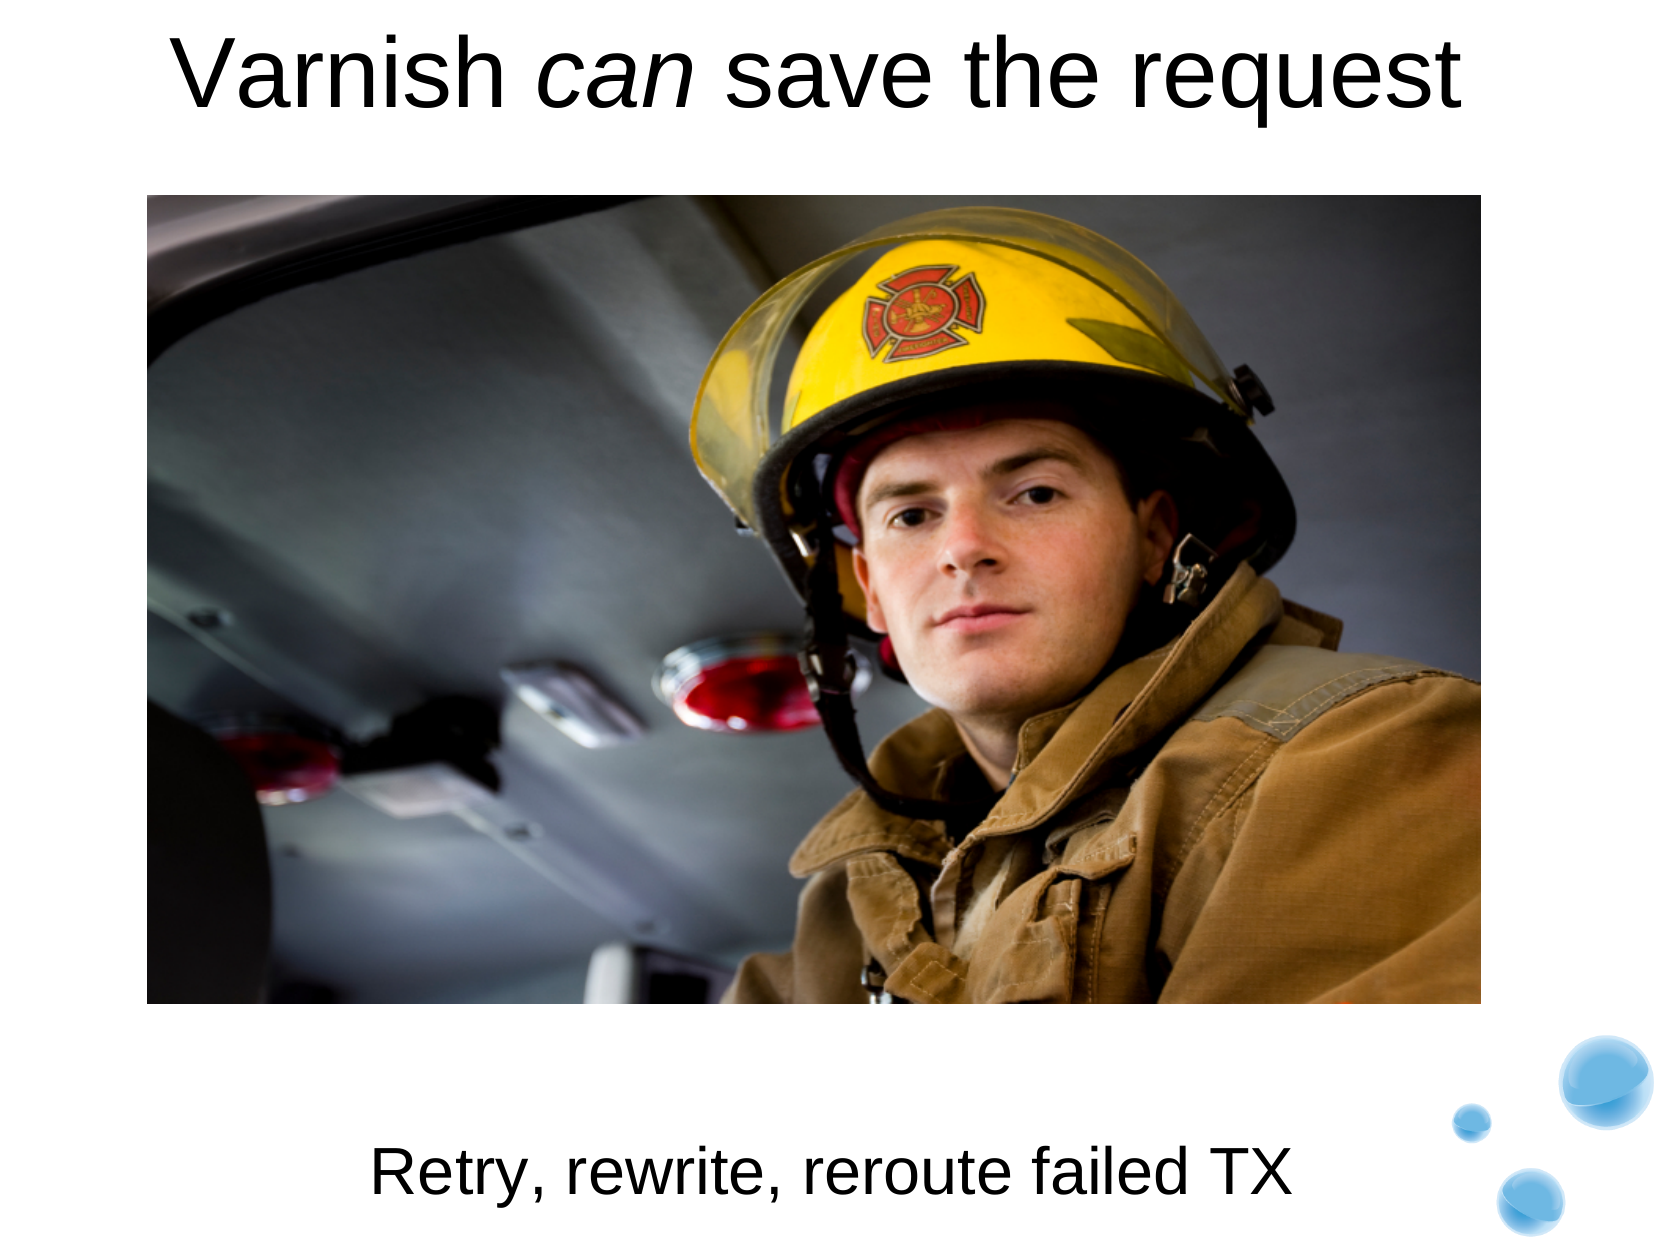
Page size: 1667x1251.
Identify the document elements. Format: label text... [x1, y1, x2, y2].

picture [1451, 1033, 1654, 1238]
picture [147, 216, 1481, 1004]
text_box Retry, rewrite, reroute failed TX [290, 1133, 1375, 1251]
title Varnish can save the request [123, 16, 1509, 216]
